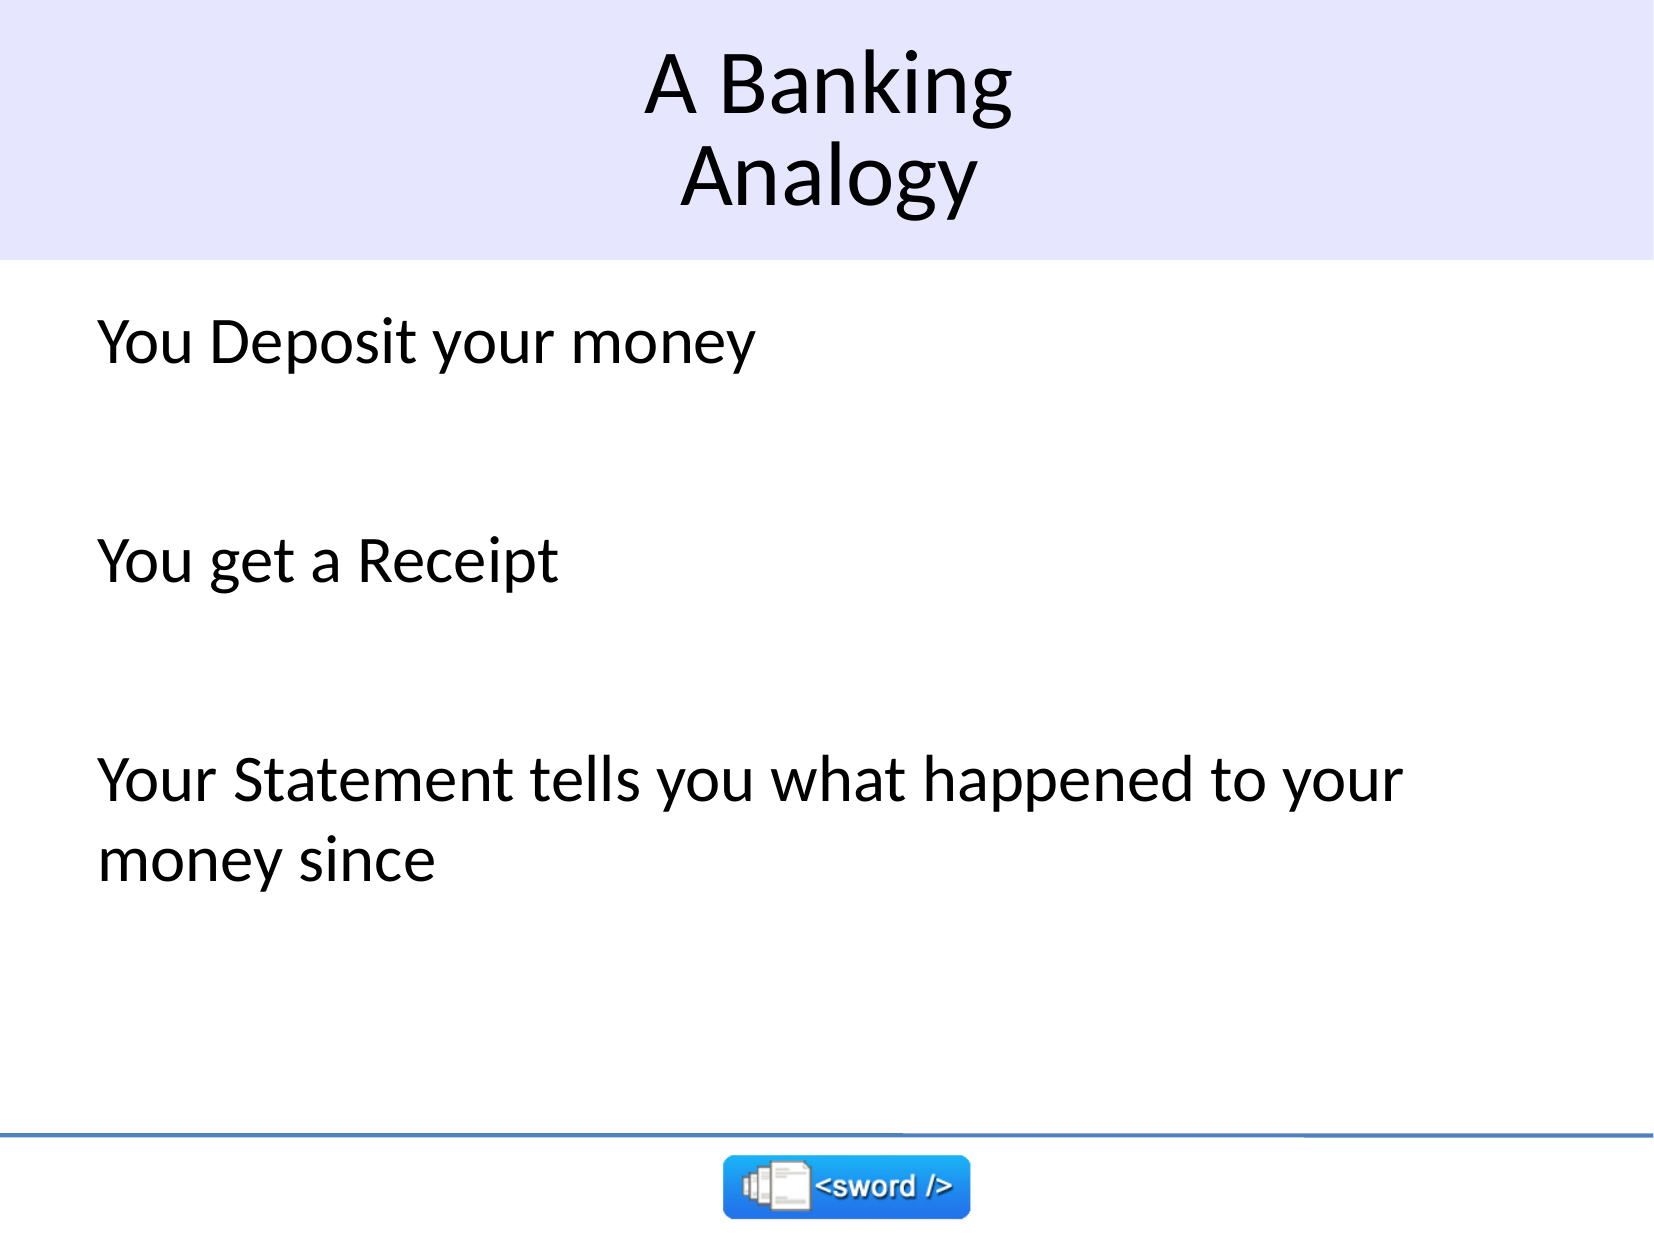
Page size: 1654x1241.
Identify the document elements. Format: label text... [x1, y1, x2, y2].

list You Deposit your money You get a Receipt Your Statement tells you what happened to your money since [82, 289, 1571, 1108]
picture [722, 1154, 973, 1223]
text_box A Banking Analogy [497, 30, 1163, 245]
